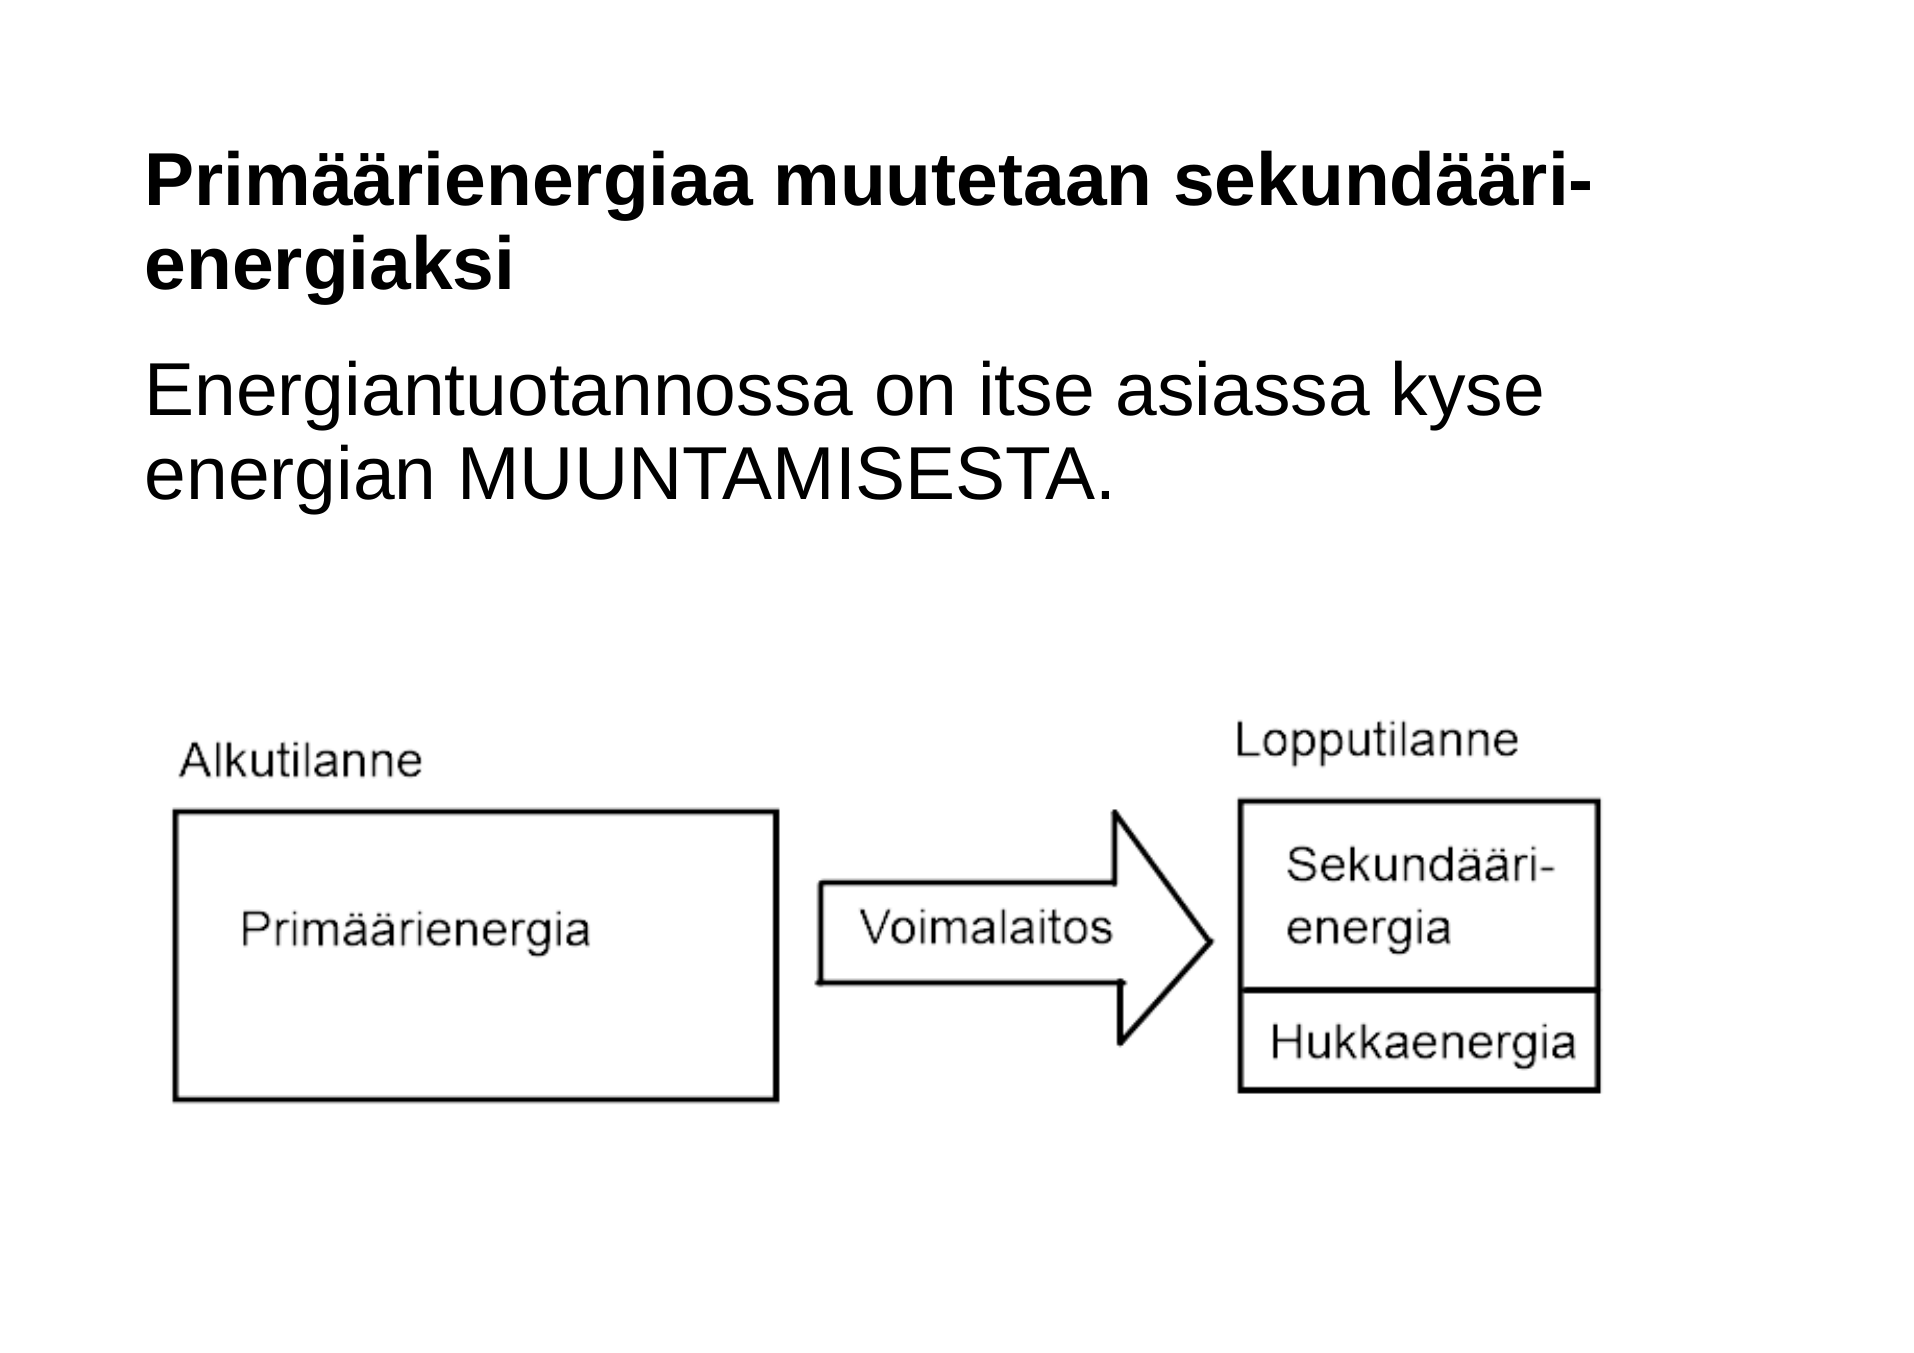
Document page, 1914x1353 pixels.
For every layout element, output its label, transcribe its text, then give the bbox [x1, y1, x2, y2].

picture [117, 614, 1772, 1144]
text_box Primäärienergiaa muutetaan sekundääri-energiaksi Energiantuotannossa on itse asiassa kyse energian MUUNTAMISESTA. [129, 129, 1867, 523]
